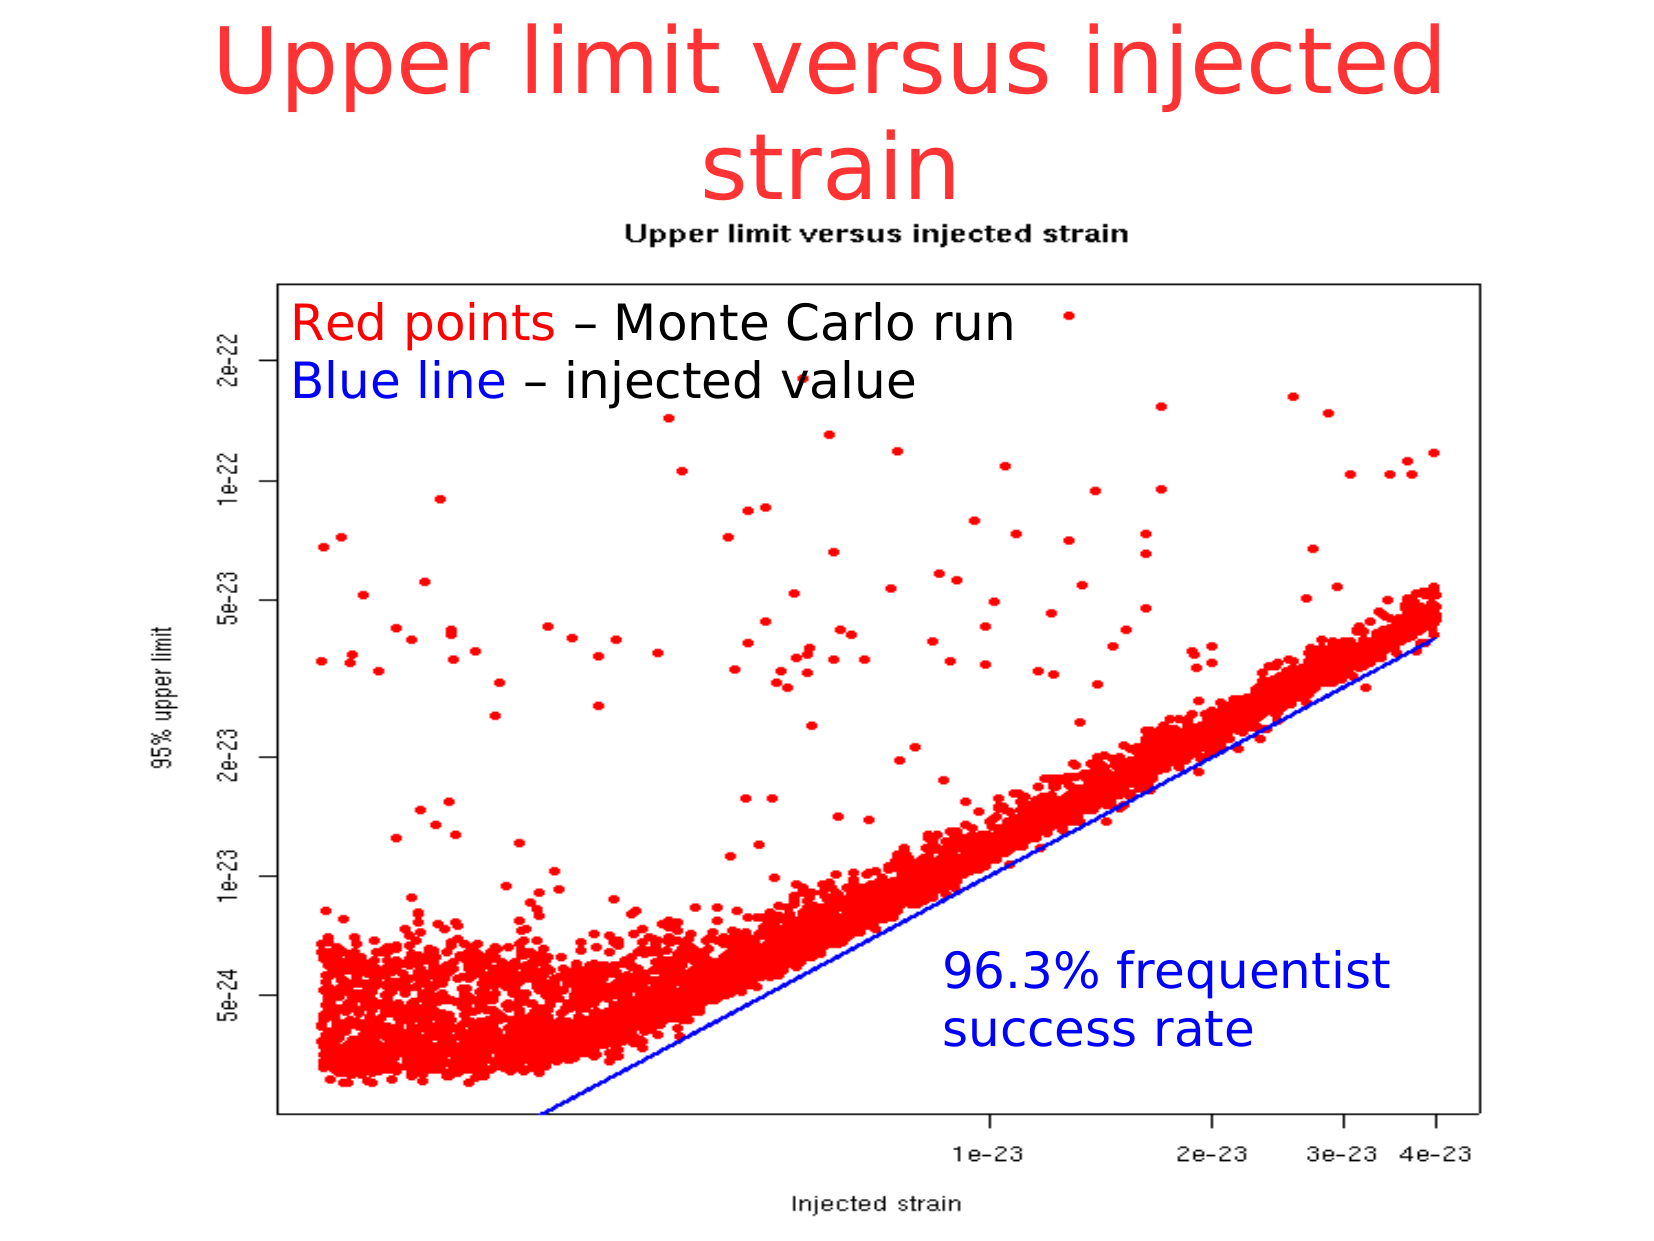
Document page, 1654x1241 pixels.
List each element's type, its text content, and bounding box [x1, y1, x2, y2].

text_box Red points – Monte Carlo run Blue line – injected value [290, 294, 1062, 411]
title Upper limit versus injected strain [125, 7, 1538, 223]
picture [143, 183, 1550, 1241]
text_box 96.3% frequentist success rate [942, 942, 1436, 1059]
